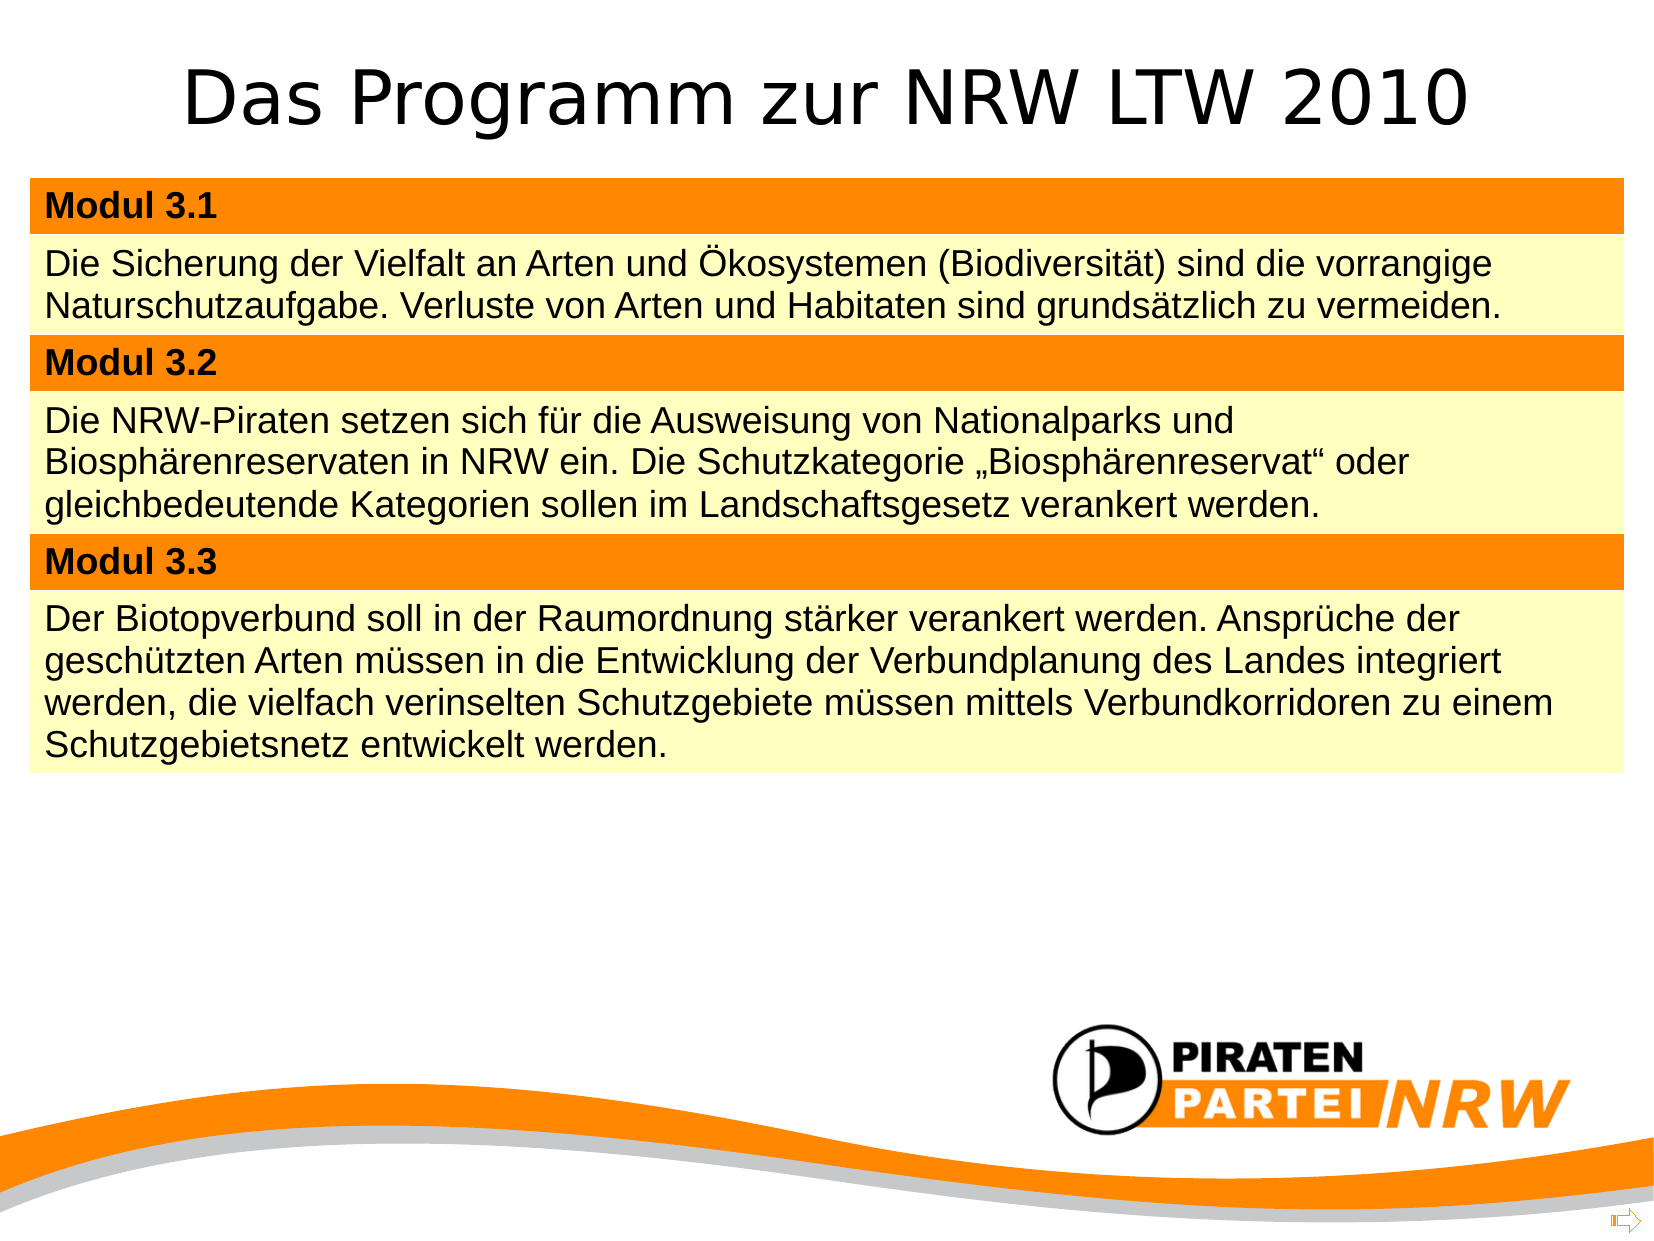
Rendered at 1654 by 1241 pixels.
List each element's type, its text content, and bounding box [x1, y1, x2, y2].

table_cell Die NRW-Piraten setzen sich für die Ausweisung von Nationalparks und Biosphärenreservaten in NRW ein. Die Schutzkategorie „Biosphärenreservat“ oder gleichbedeutende Kategorien sollen im Landschaftsgesetz verankert werden. [30, 392, 1624, 533]
picture [1045, 1021, 1579, 1140]
table_cell Die Sicherung der Vielfalt an Arten und Ökosystemen (Biodiversität) sind die vorrangige Naturschutzaufgabe. Verluste von Arten und Habitaten sind grundsätzlich zu vermeiden. [30, 235, 1624, 334]
title Das Programm zur NRW LTW 2010 [82, 54, 1571, 143]
table_cell Der Biotopverbund soll in der Raumordnung stärker verankert werden. Ansprüche der geschützten Arten müssen in die Entwicklung der Verbundplanung des Landes integriert werden, die vielfach verinselten Schutzgebiete müssen mittels Verbundkorridoren zu einem Schutzgebietsnetz entwickelt werden. [30, 591, 1624, 773]
table_cell Modul 3.2 [30, 335, 1624, 391]
table_header Modul 3.1 [30, 178, 1624, 234]
table_cell Modul 3.3 [30, 534, 1624, 590]
